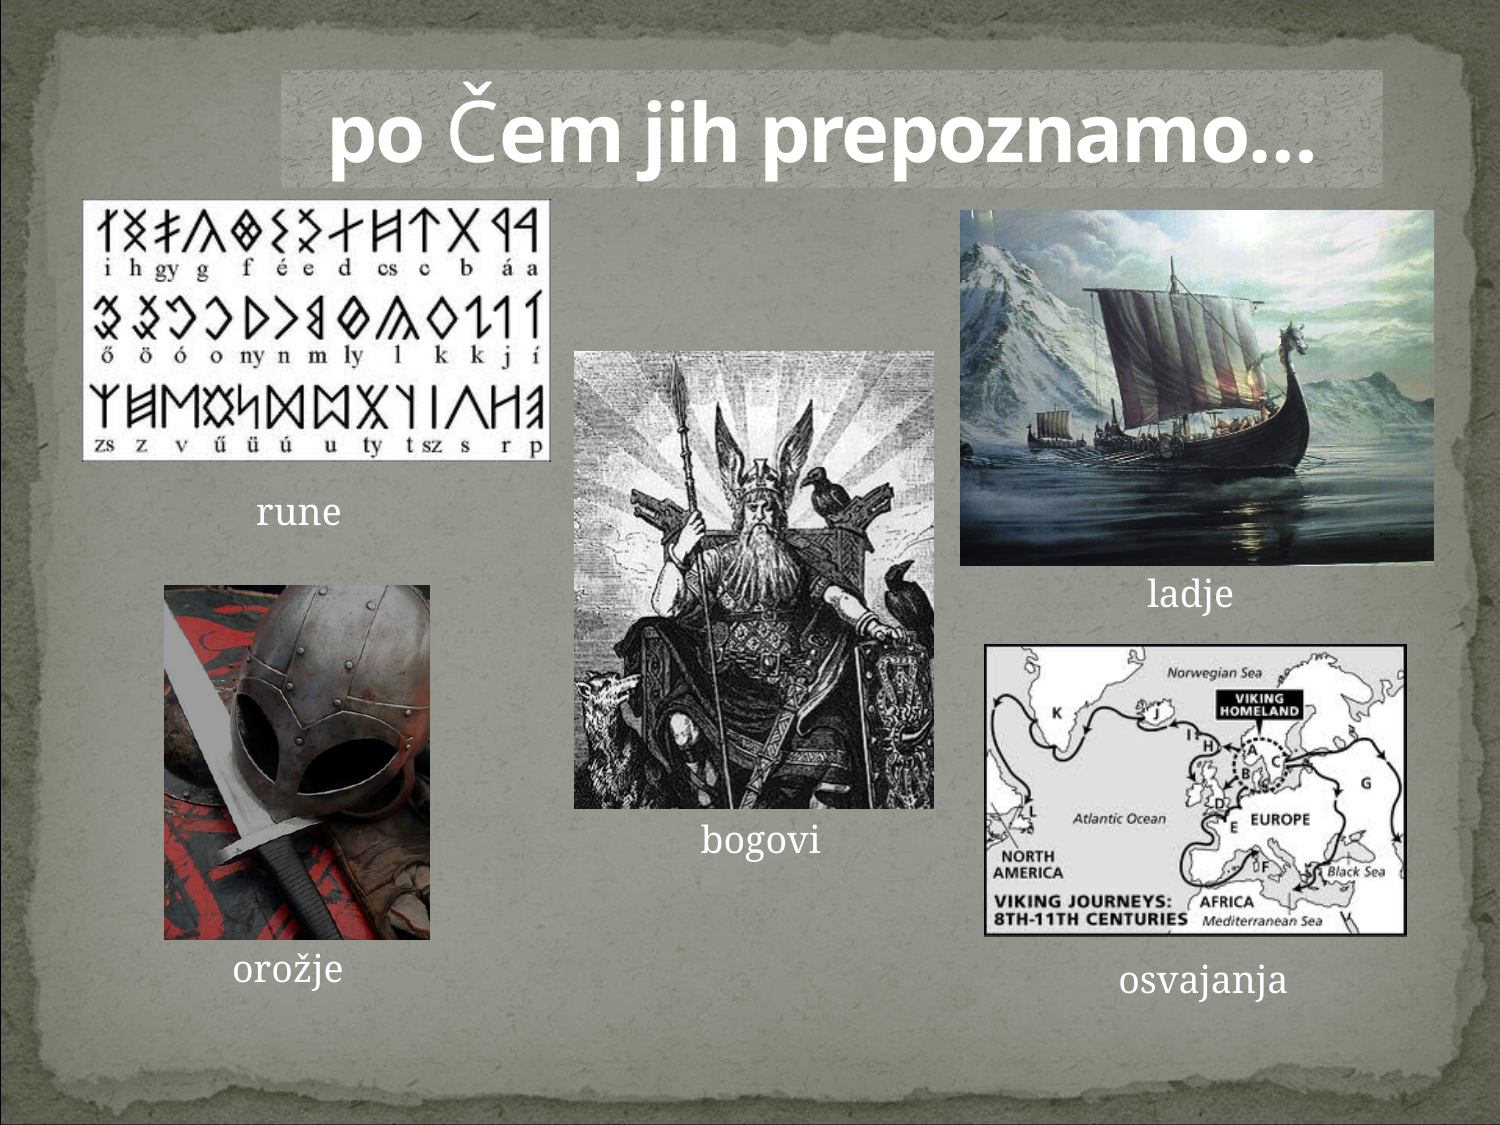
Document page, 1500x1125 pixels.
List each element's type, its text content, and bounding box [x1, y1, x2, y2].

text_box bogovi [685, 808, 837, 869]
text_box orožje [217, 937, 359, 998]
picture [0, 0, 1500, 1125]
text_box osvajanja [1103, 949, 1304, 1009]
text_box rune [241, 480, 357, 541]
text_box ladje [1132, 562, 1250, 623]
title po Čem jih prepoznamo… [281, 70, 1383, 188]
